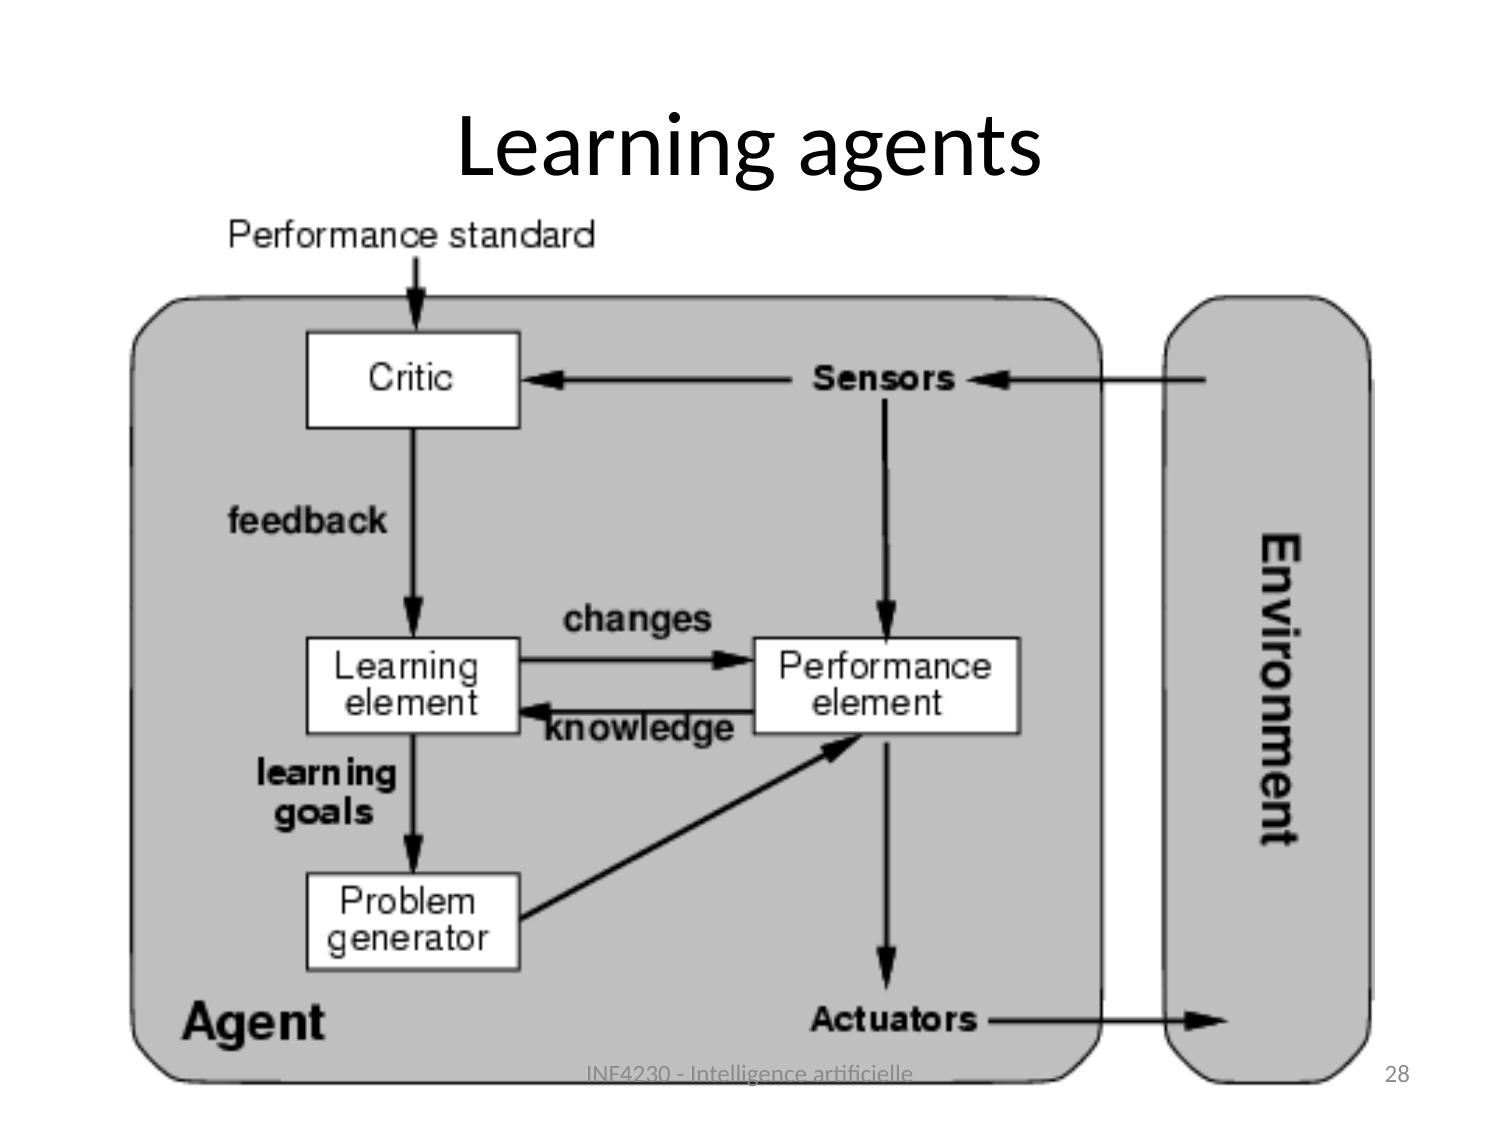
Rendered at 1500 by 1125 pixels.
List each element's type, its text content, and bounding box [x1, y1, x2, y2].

slide_number <numéro> [1074, 1042, 1425, 1103]
footer INF4230 - Intelligence artificielle [512, 1042, 988, 1103]
picture [125, 212, 1375, 1091]
title Learning agents [75, 45, 1425, 233]
